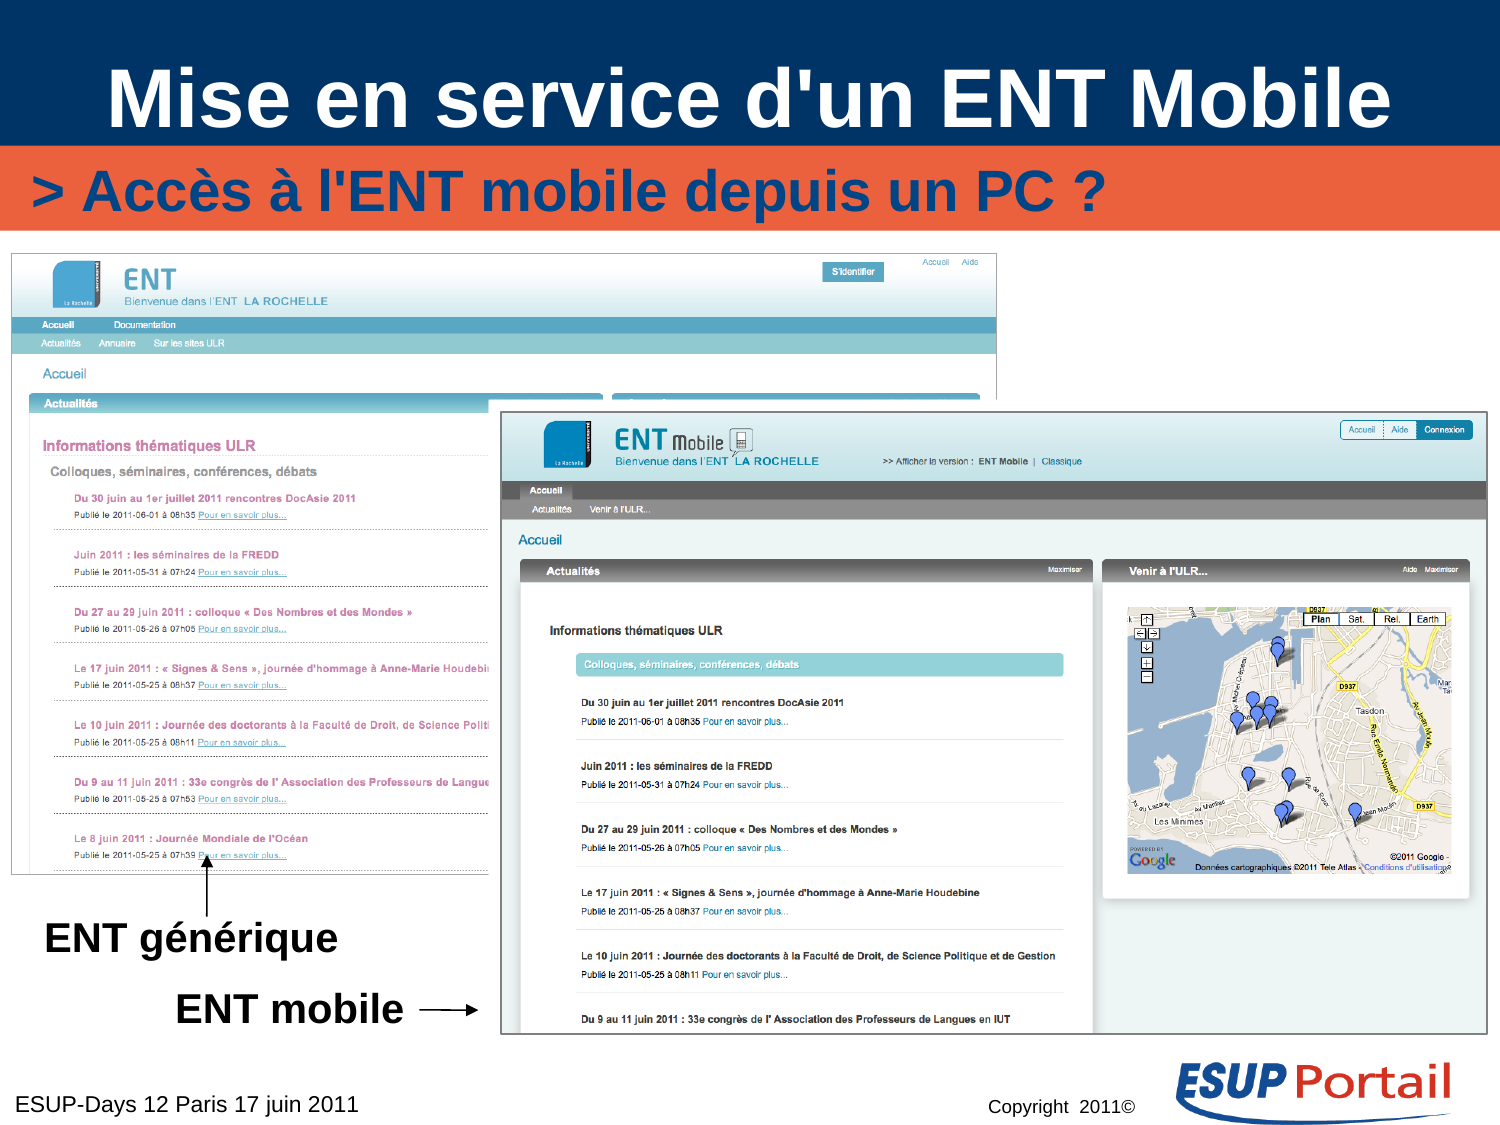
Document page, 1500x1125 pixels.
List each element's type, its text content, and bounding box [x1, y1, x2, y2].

text_box ESUP-Days 12 Paris 17 juin 2011 [0, 1070, 632, 1125]
text_box > Accès à l'ENT mobile depuis un PC ? [0, 145, 1500, 231]
text_box Mise en service d'un ENT Mobile [0, 0, 1500, 145]
text_box ENT mobile [94, 974, 420, 1040]
picture [502, 413, 1487, 1034]
picture [1175, 1062, 1451, 1125]
text_box [4, 236, 1027, 887]
text_box ENT générique [29, 903, 355, 969]
